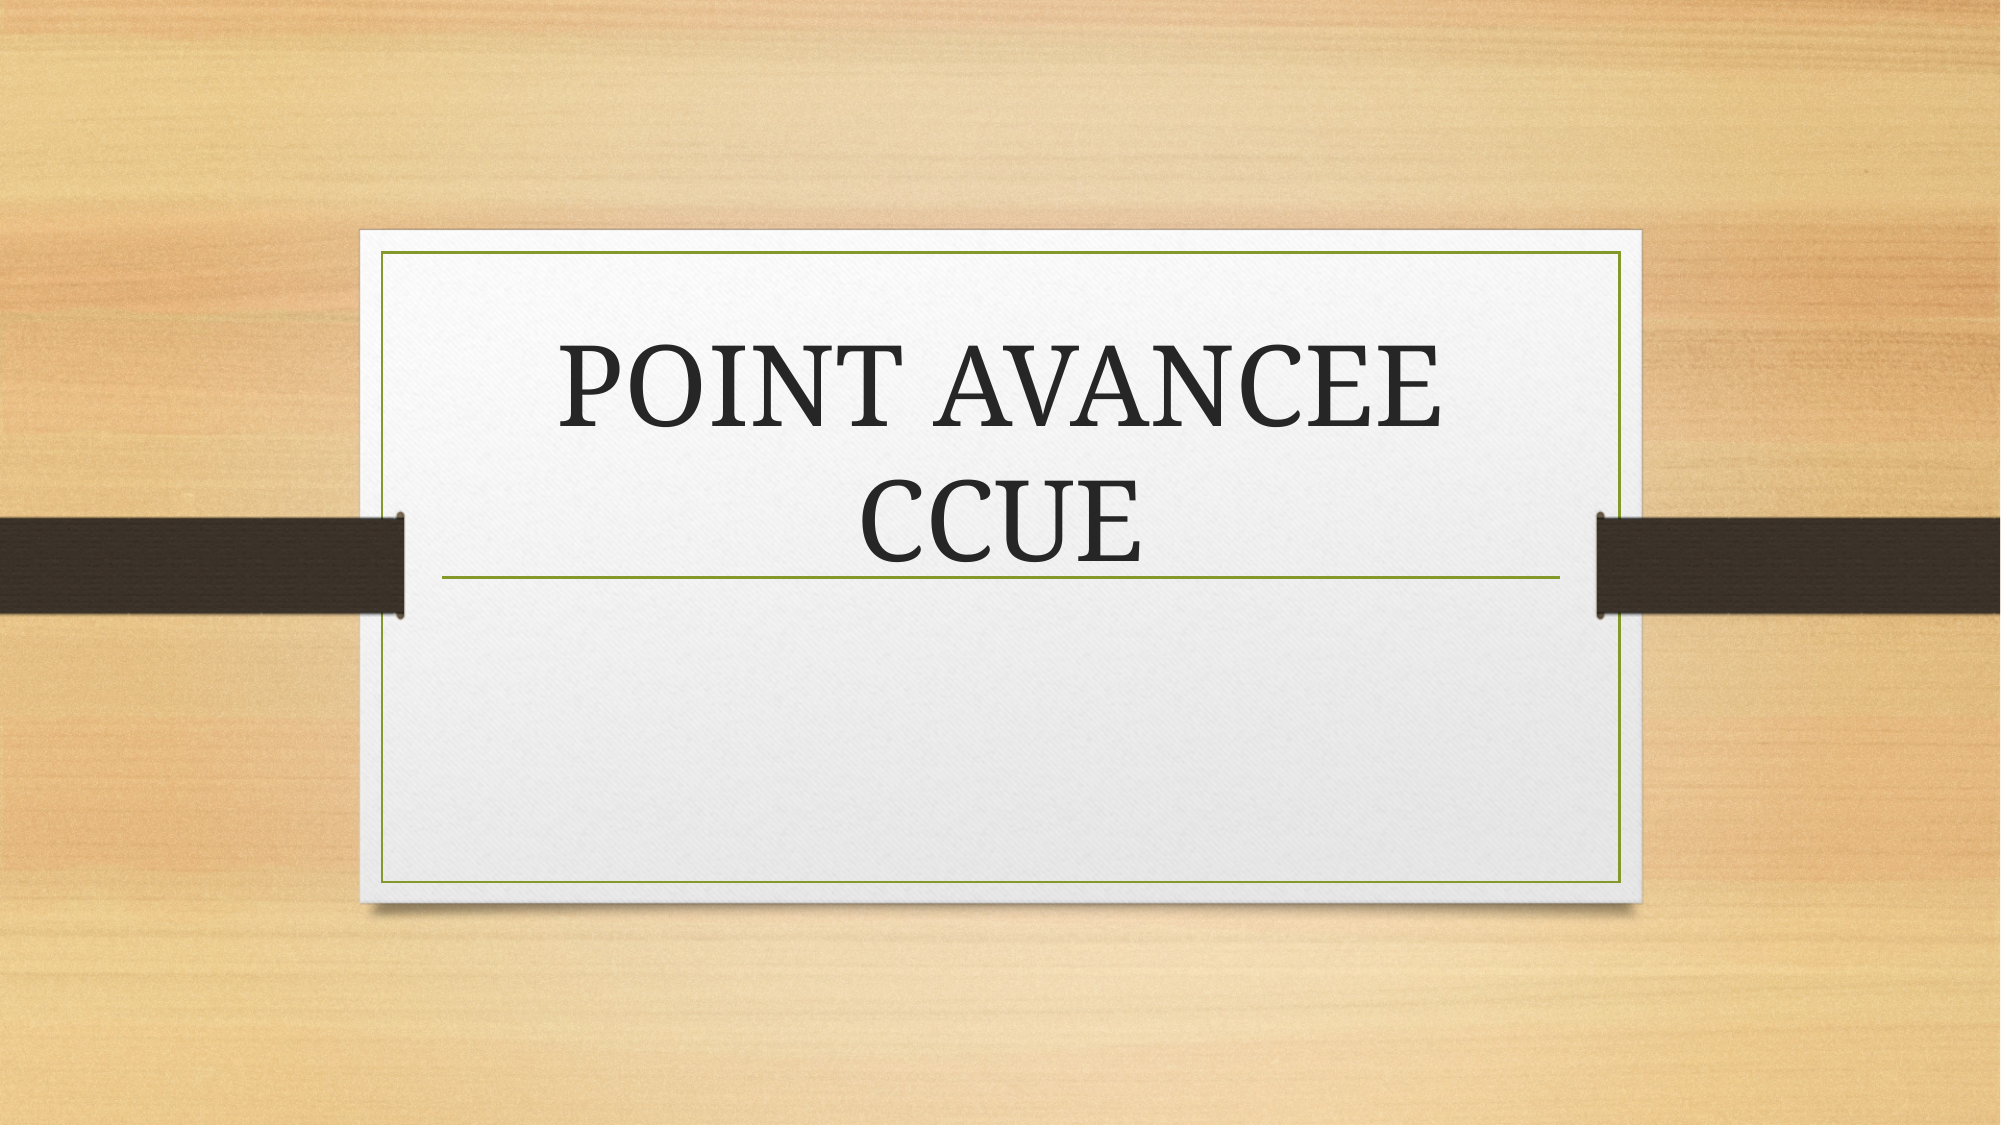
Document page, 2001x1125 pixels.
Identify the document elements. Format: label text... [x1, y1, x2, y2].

title POINT AVANCEE CCUE [441, 306, 1560, 556]
